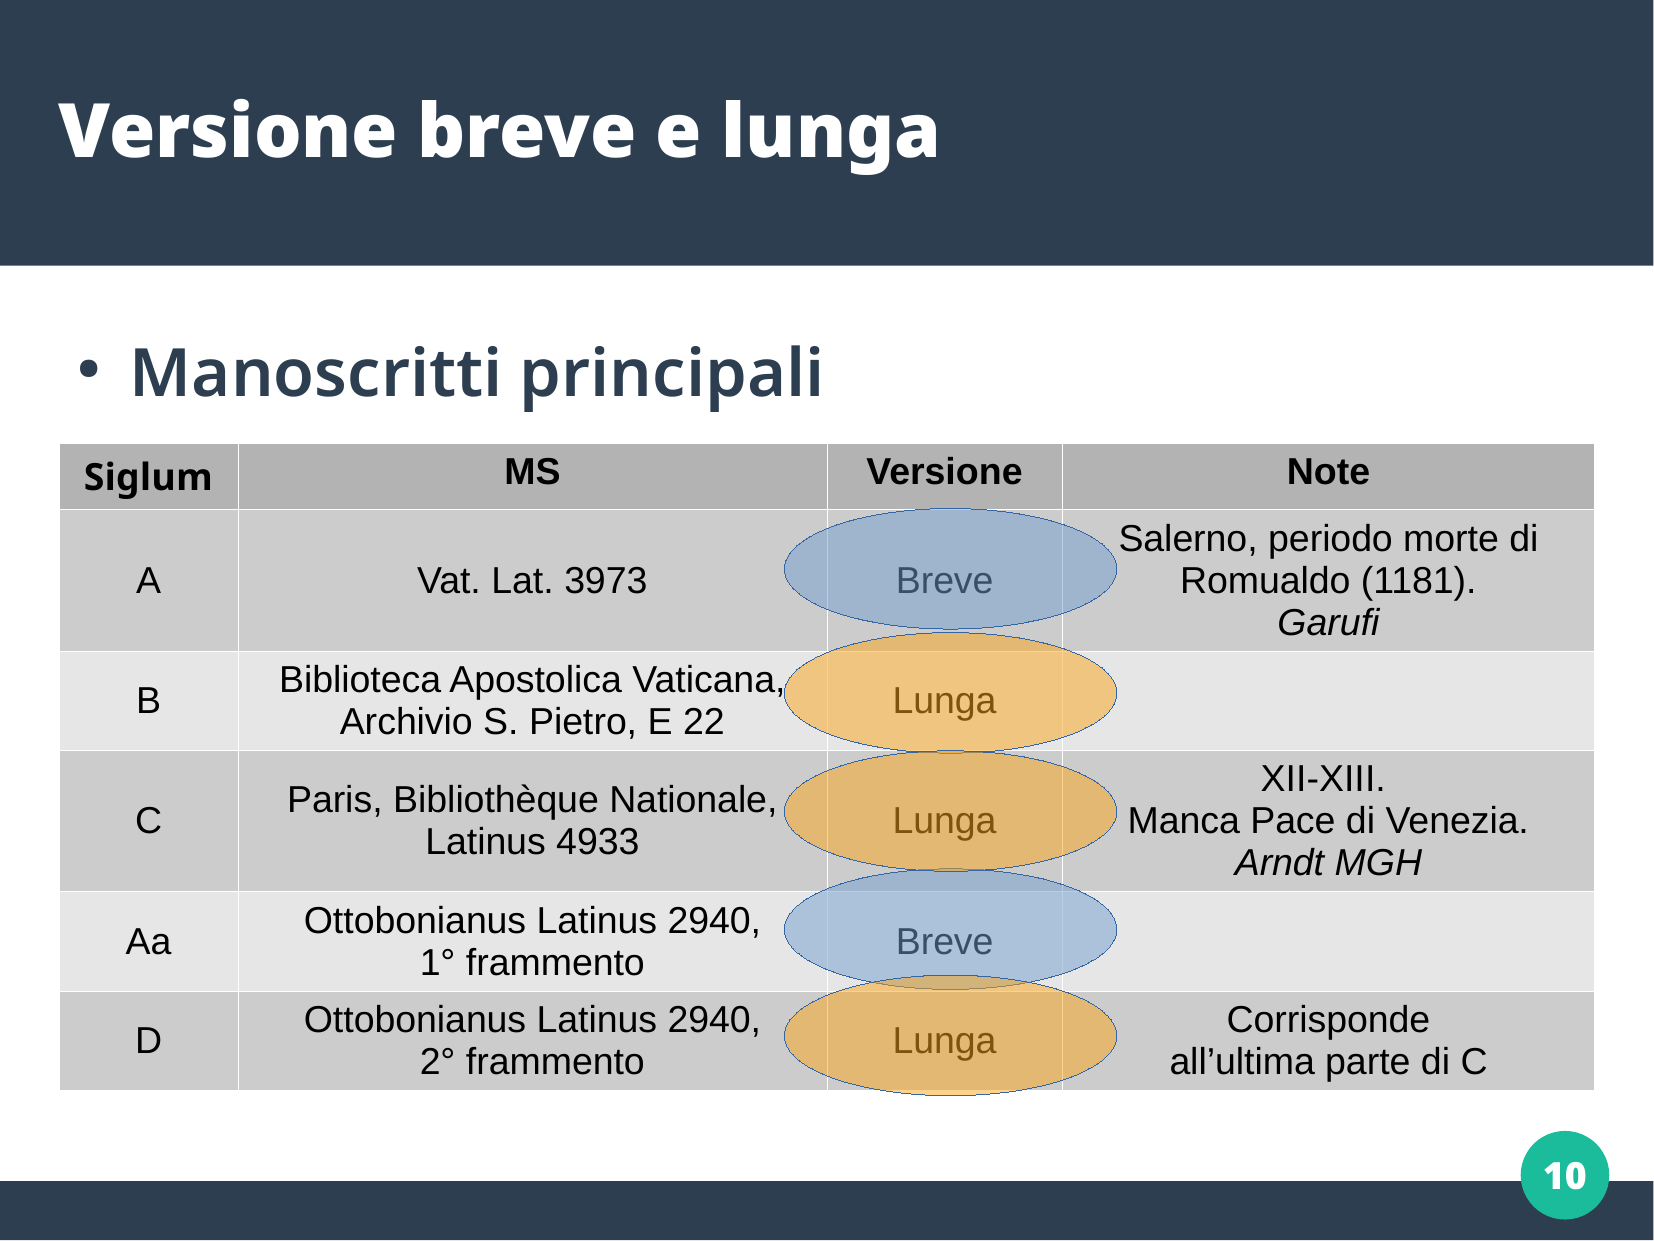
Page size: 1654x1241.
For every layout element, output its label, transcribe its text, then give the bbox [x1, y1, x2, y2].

text_box [784, 508, 1117, 630]
list Manoscritti principali [59, 324, 1595, 1152]
title Versione breve e lunga [59, 49, 1595, 207]
text_box [784, 632, 1117, 1096]
